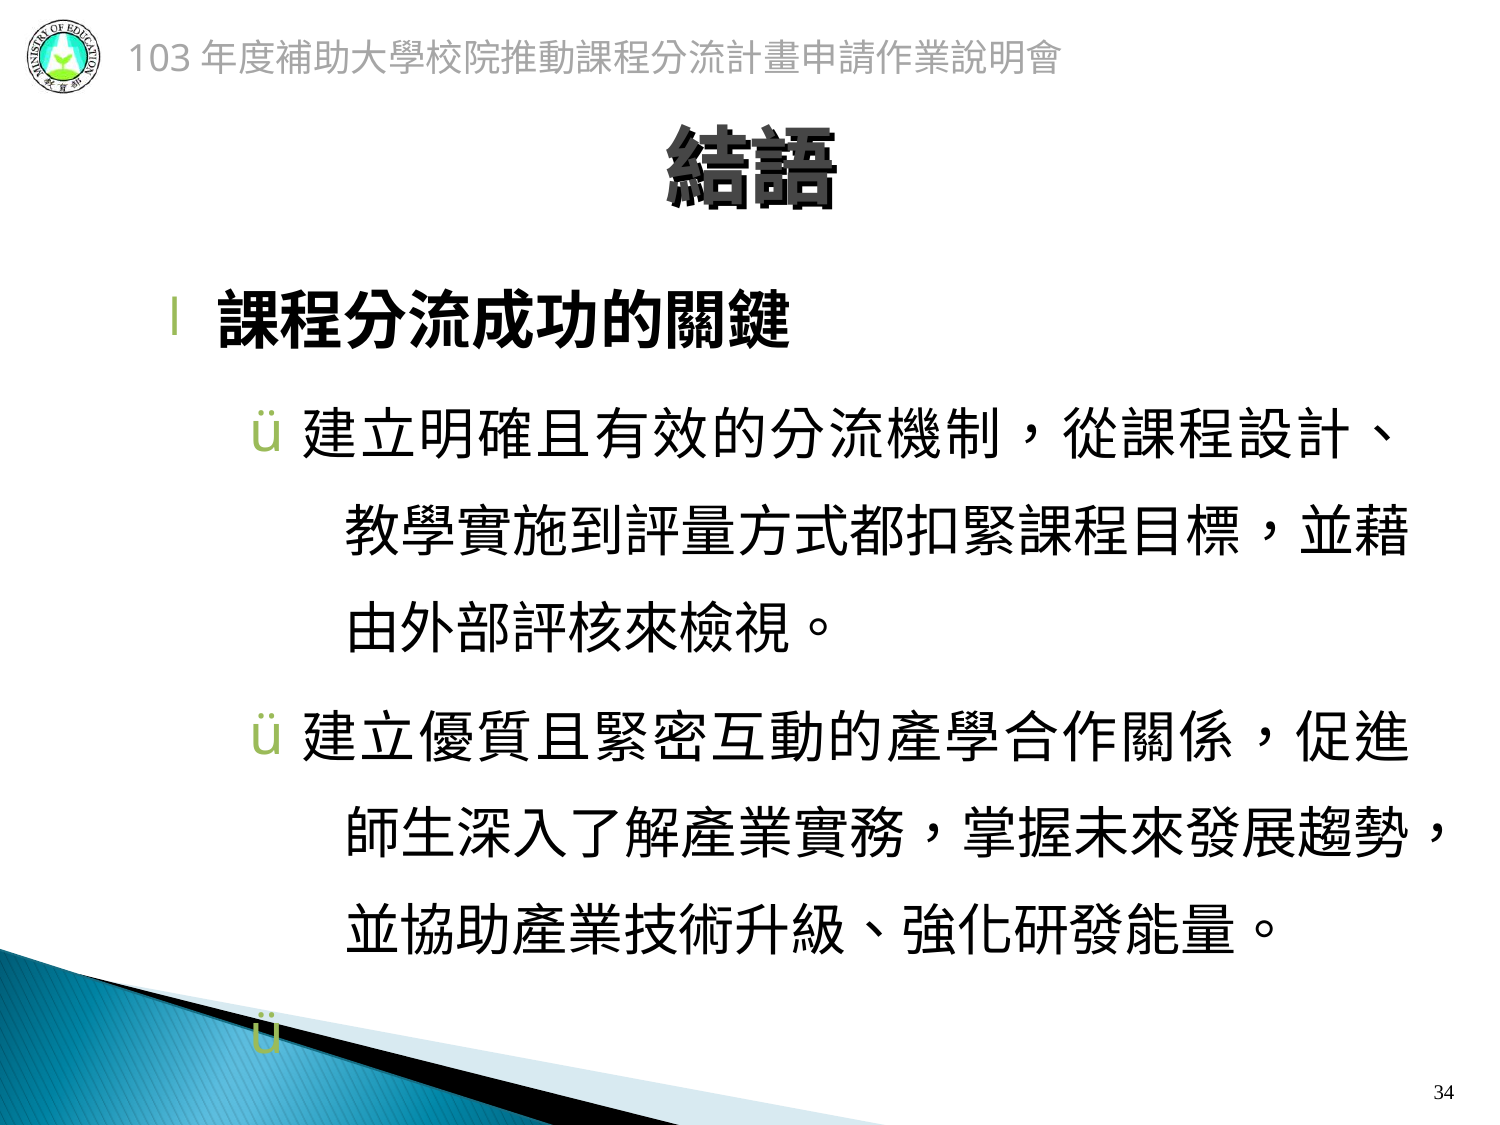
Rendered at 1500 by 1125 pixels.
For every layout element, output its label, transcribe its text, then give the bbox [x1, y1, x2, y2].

text_box 34 [1418, 1051, 1479, 1112]
text_box 103年度補助大學校院推動課程分流計畫申請作業說明會 [112, 26, 1436, 88]
title 結語 [75, 95, 1426, 233]
list 課程分流成功的關鍵 建立明確且有效的分流機制，從課程設計、教學實施到評量方式都扣緊課程目標，並藉由外部評核來檢視。 建立優質且緊密互動的產學合作關係，促進師生深入了解產業實務，掌握未來發展趨勢，並協助產業技術升級、強化研發能量。 [75, 243, 1426, 986]
picture [17, 19, 102, 96]
